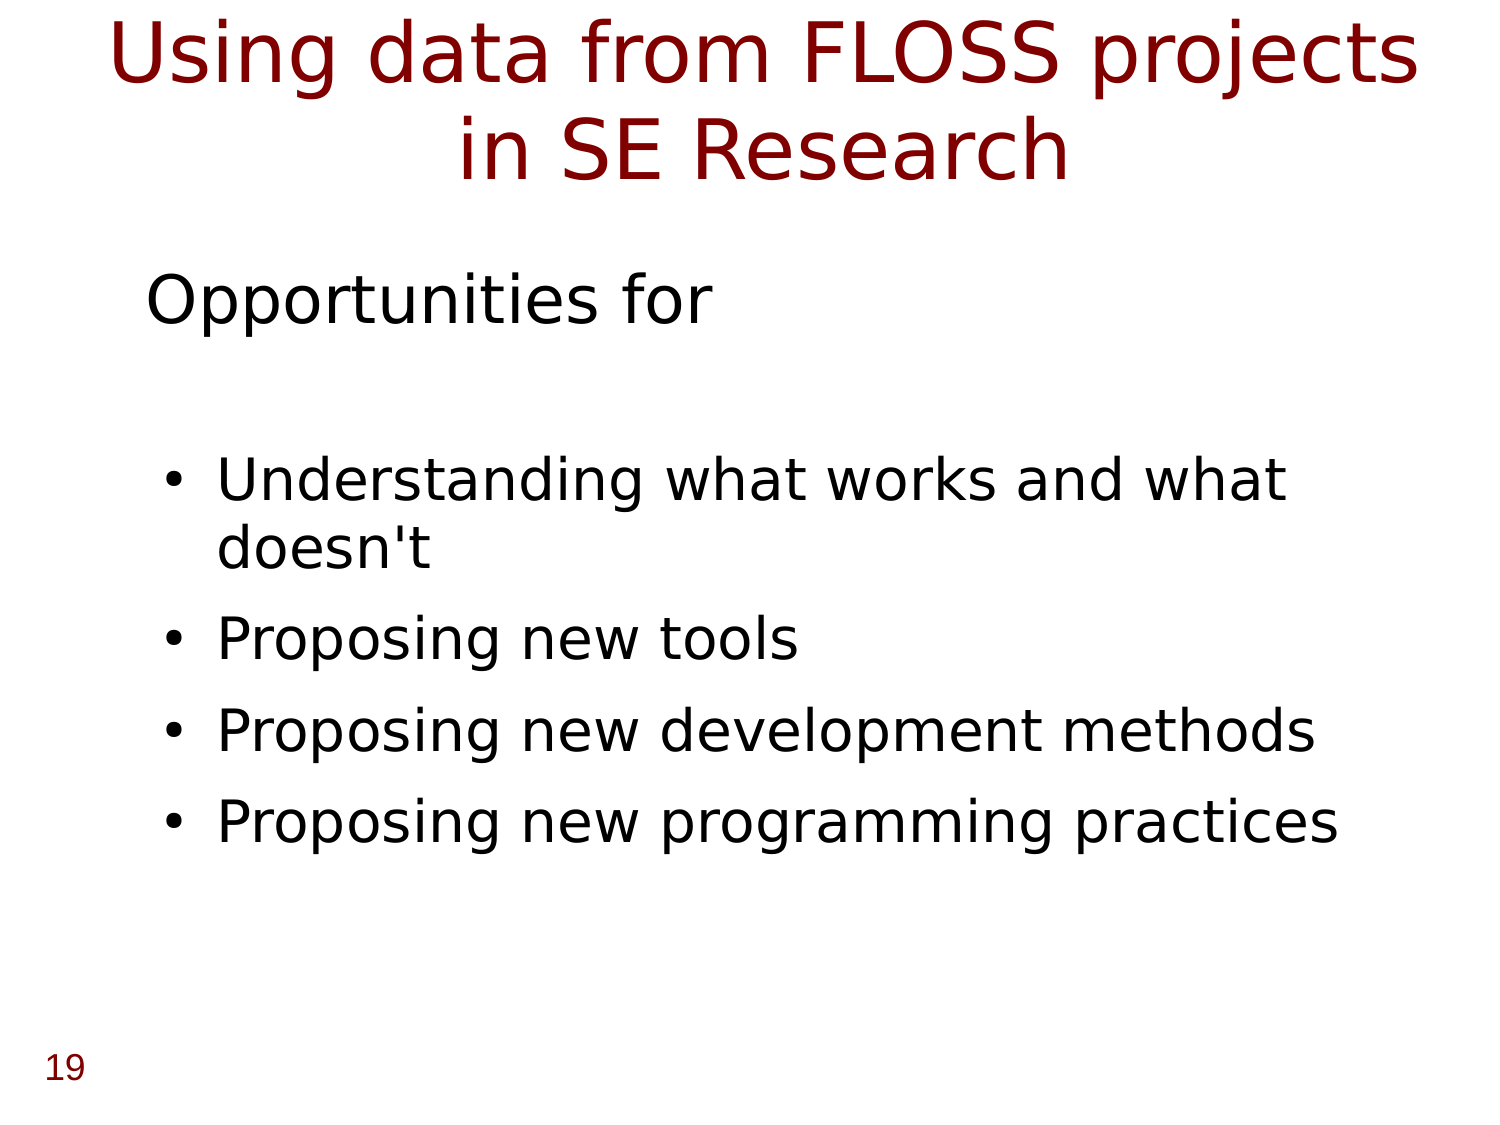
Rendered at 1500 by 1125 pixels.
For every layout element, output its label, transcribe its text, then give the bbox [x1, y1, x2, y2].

title Using data from FLOSS projects in SE Research [70, 5, 1459, 200]
list Opportunities for Understanding what works and what doesn't Proposing new tools Proposing new development methods Proposing new programming practices [75, 261, 1447, 1004]
